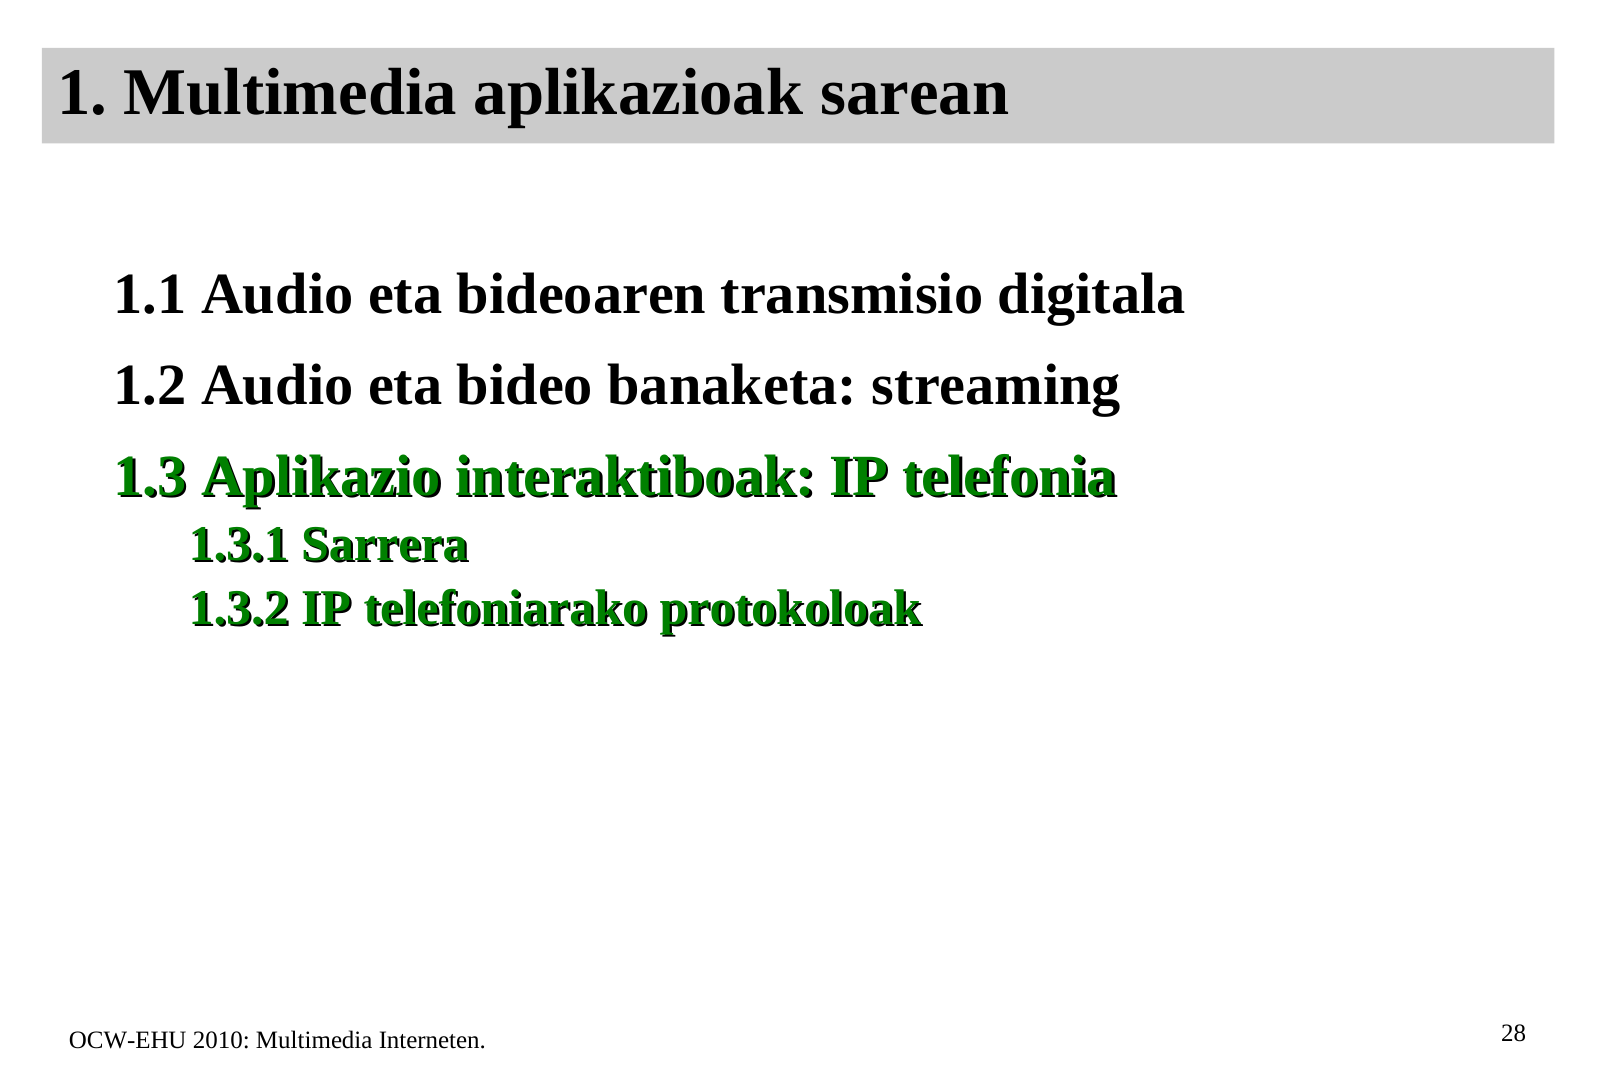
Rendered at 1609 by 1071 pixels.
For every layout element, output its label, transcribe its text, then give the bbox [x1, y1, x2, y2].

title 1. Multimedia aplikazioak sarean [41, 47, 1555, 144]
list 1.1 Audio eta bideoaren transmisio digitala 1.2 Audio eta bideo banaketa: streaming 1.3 Aplikazio interaktiboak: IP telefonia 1.3.1 Sarrera 1.3.2 IP telefoniarako protokoloak [23, 162, 1536, 1026]
